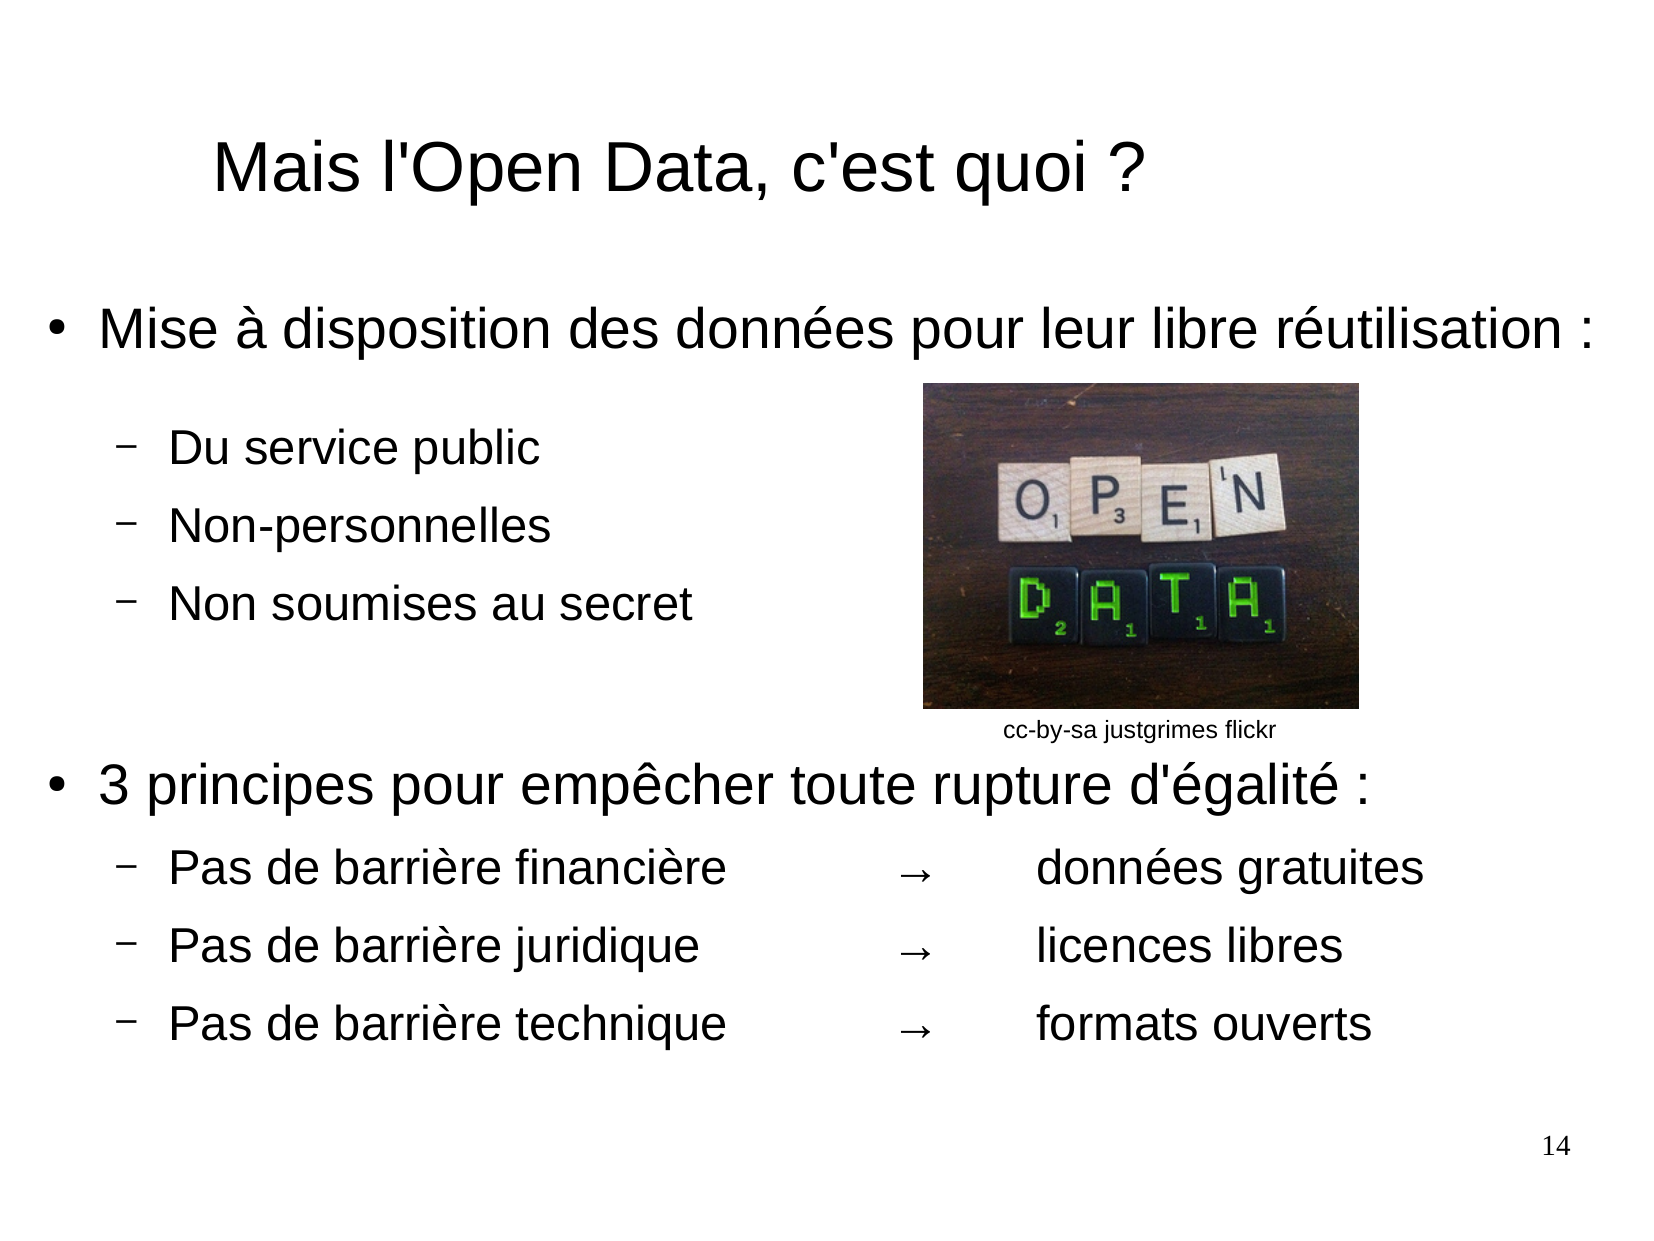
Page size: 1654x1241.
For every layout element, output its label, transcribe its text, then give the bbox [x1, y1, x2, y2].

title Mais l'Open Data, c'est quoi ? [212, 70, 1648, 264]
list Mise à disposition des données pour leur libre réutilisation : Du service public Non-personnelles Non soumises au secret 3 principes pour empêcher toute rupture d'égalité : Pas de barrière financière → données gratuites Pas de barrière juridique → licences libres Pas de barrière technique → formats ouverts [29, 194, 1654, 1052]
text_box cc-by-sa justgrimes flickr [988, 708, 1345, 752]
picture [923, 383, 1359, 709]
